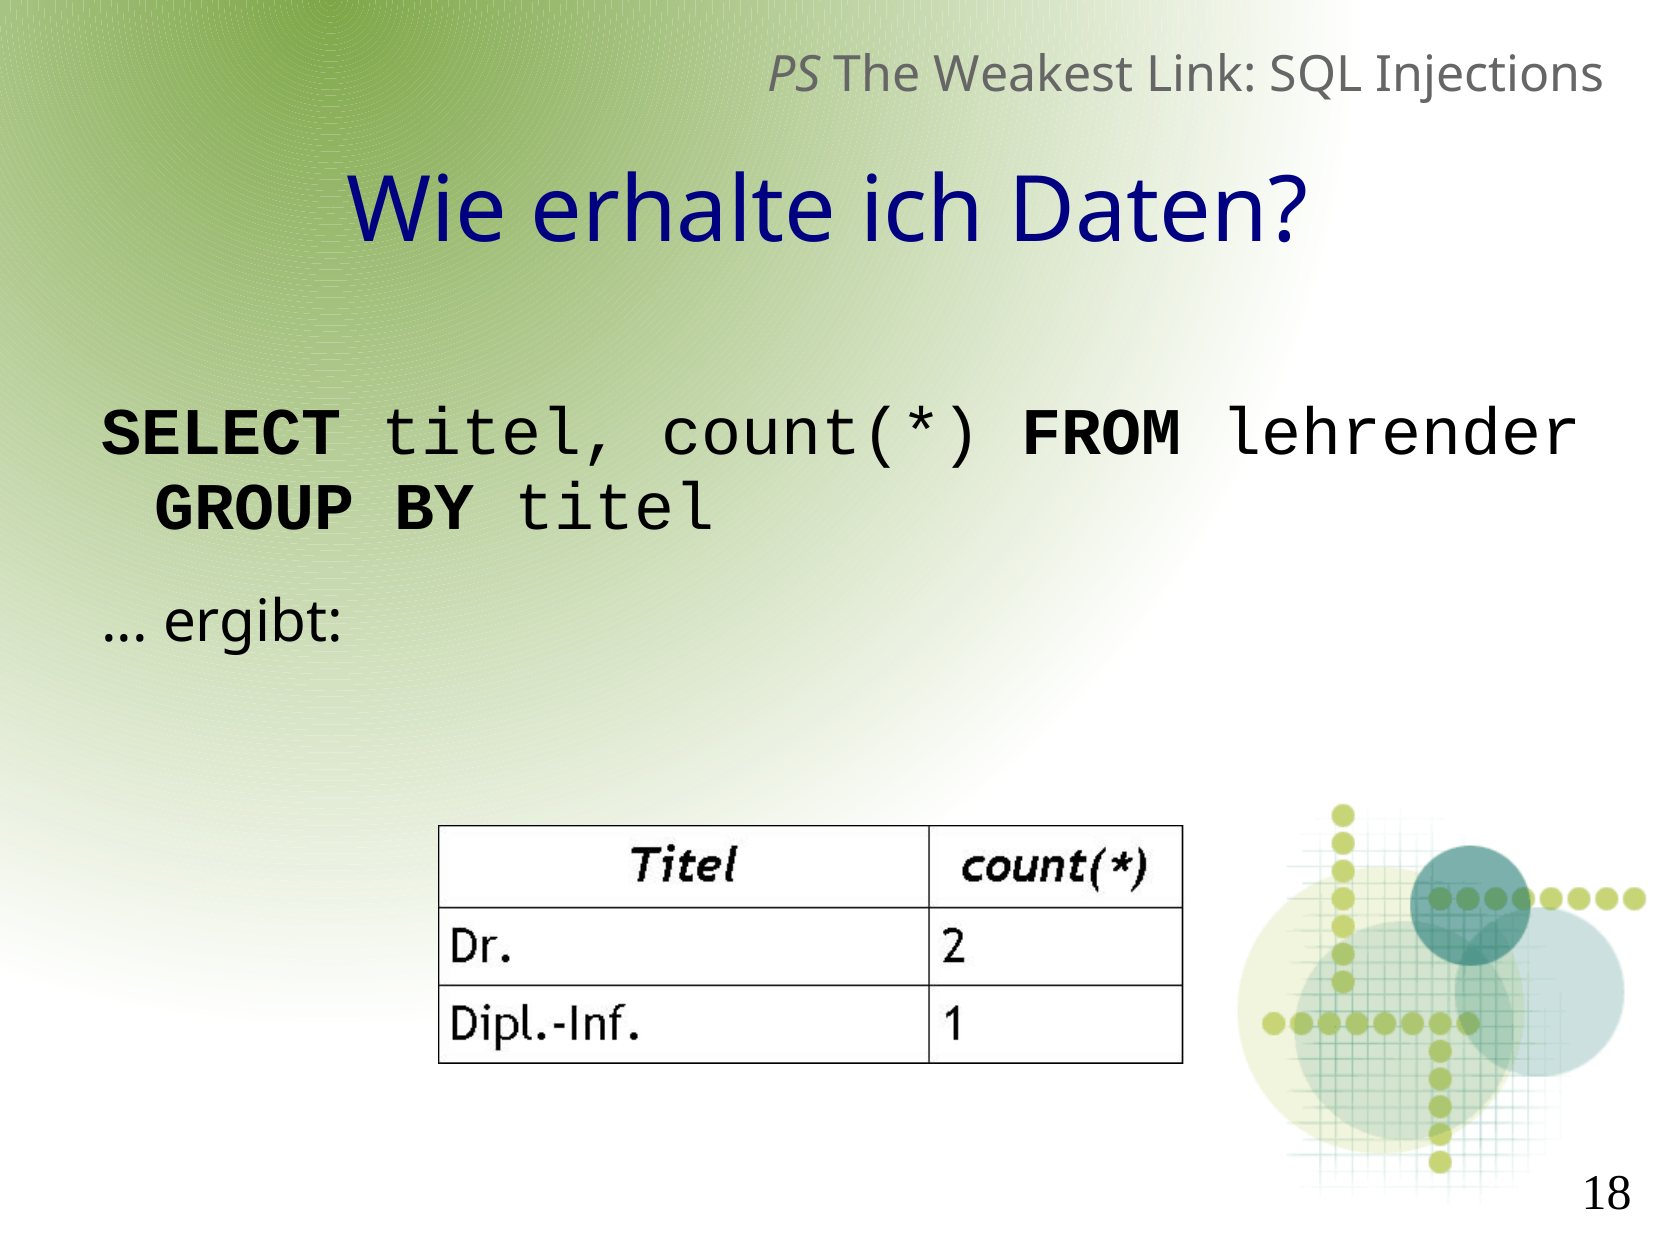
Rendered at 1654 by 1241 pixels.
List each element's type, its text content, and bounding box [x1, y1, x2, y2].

picture [1224, 792, 1654, 1211]
picture [438, 825, 1185, 1064]
list SELECT titel, count(*) FROM lehrender GROUP BY titel ... ergibt: [83, 398, 1583, 757]
title Wie erhalte ich Daten? [121, 102, 1534, 311]
